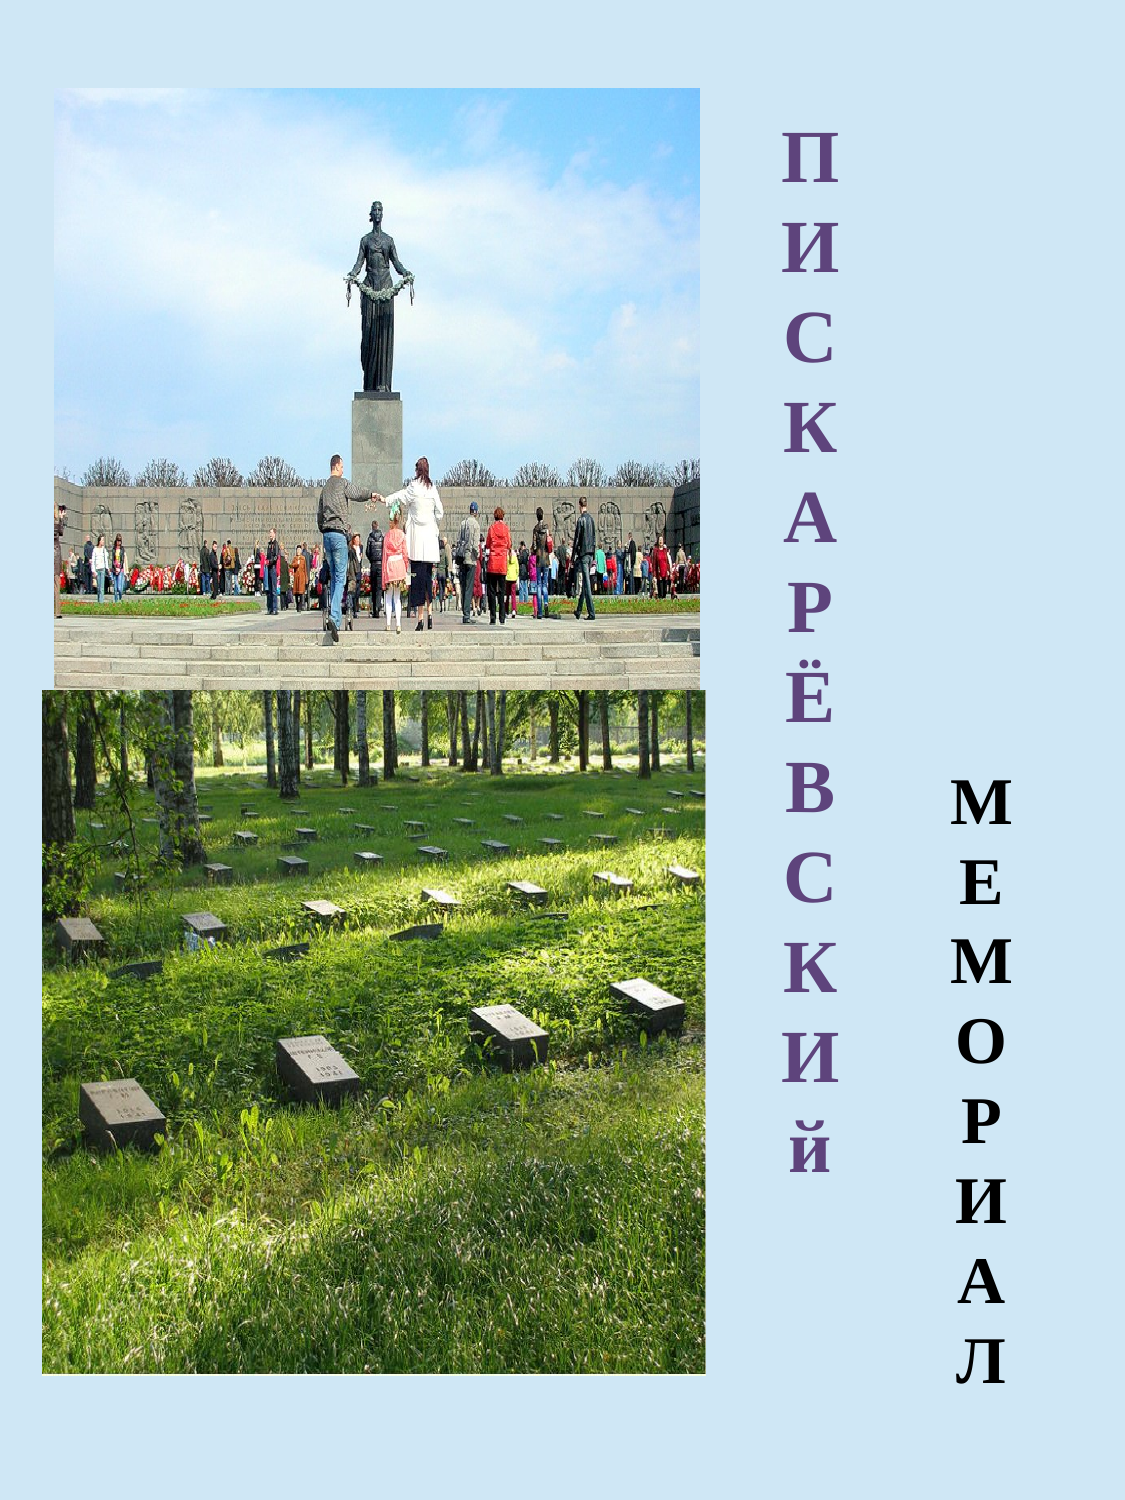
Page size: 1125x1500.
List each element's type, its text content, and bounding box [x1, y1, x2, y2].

text_box П И С К А Р Ё В С К И й [727, 100, 894, 1196]
picture [42, 88, 706, 1376]
text_box М Е М О Р И А Л [916, 749, 1047, 1485]
